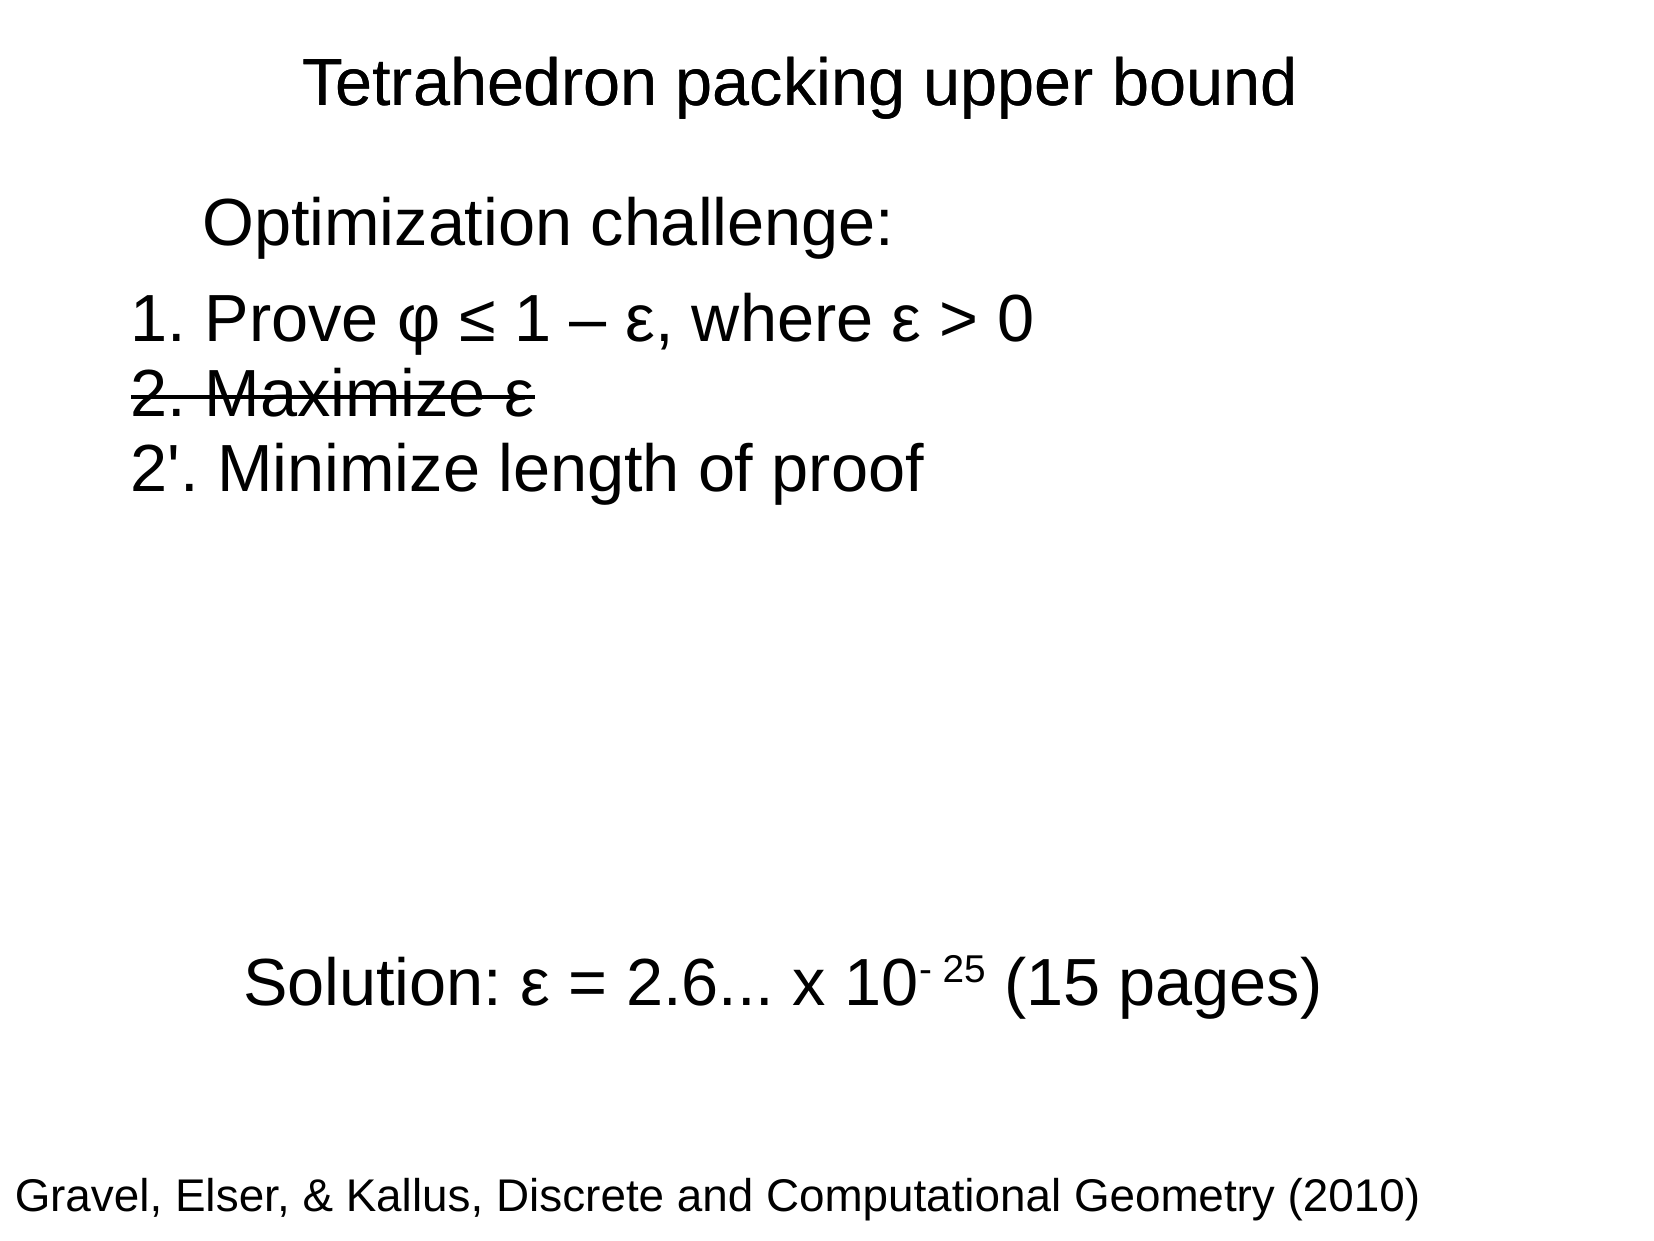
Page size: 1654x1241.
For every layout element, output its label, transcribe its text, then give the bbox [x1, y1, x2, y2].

text_box Gravel, Elser, & Kallus, Discrete and Computational Geometry (2010) [0, 1162, 1437, 1229]
text_box 1. Prove φ ≤ 1 – ε, where ε > 0 2. Maximize ε 2'. Minimize length of proof [116, 273, 1601, 513]
text_box Optimization challenge: [187, 177, 976, 268]
text_box Tetrahedron packing upper bound [287, 37, 1372, 128]
text_box Solution: ε = 2.6... x 10- 25 (15 pages) [228, 937, 1426, 1030]
